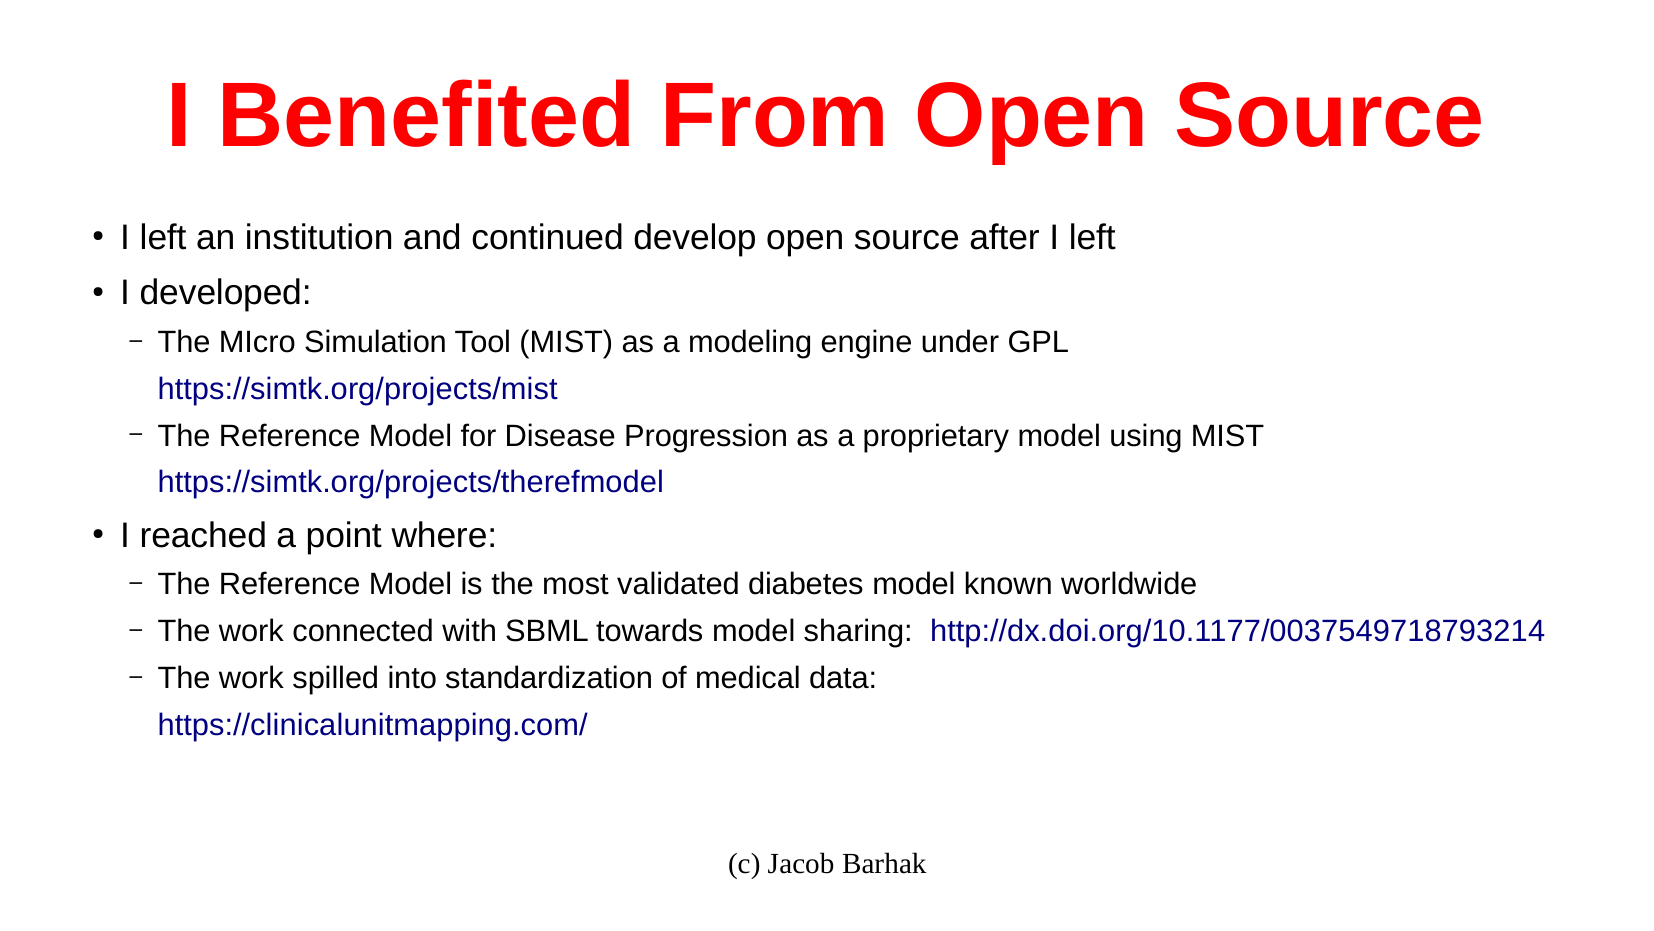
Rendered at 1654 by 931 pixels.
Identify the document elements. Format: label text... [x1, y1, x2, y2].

list I left an institution and continued develop open source after I left I developed: The MIcro Simulation Tool (MIST) as a modeling engine under GPL https://simtk.org/projects/mist The Reference Model for Disease Progression as a proprietary model using MIST https://simtk.org/projects/therefmodel I reached a point where: The Reference Model is the most validated diabetes model known worldwide The work connected with SBML towards model sharing: http://dx.doi.org/10.1177/0037549718793214 The work spilled into standardization of medical data: https://clinicalunitmapping.com/ [82, 217, 1571, 758]
title I Benefited From Open Source [82, 37, 1571, 193]
